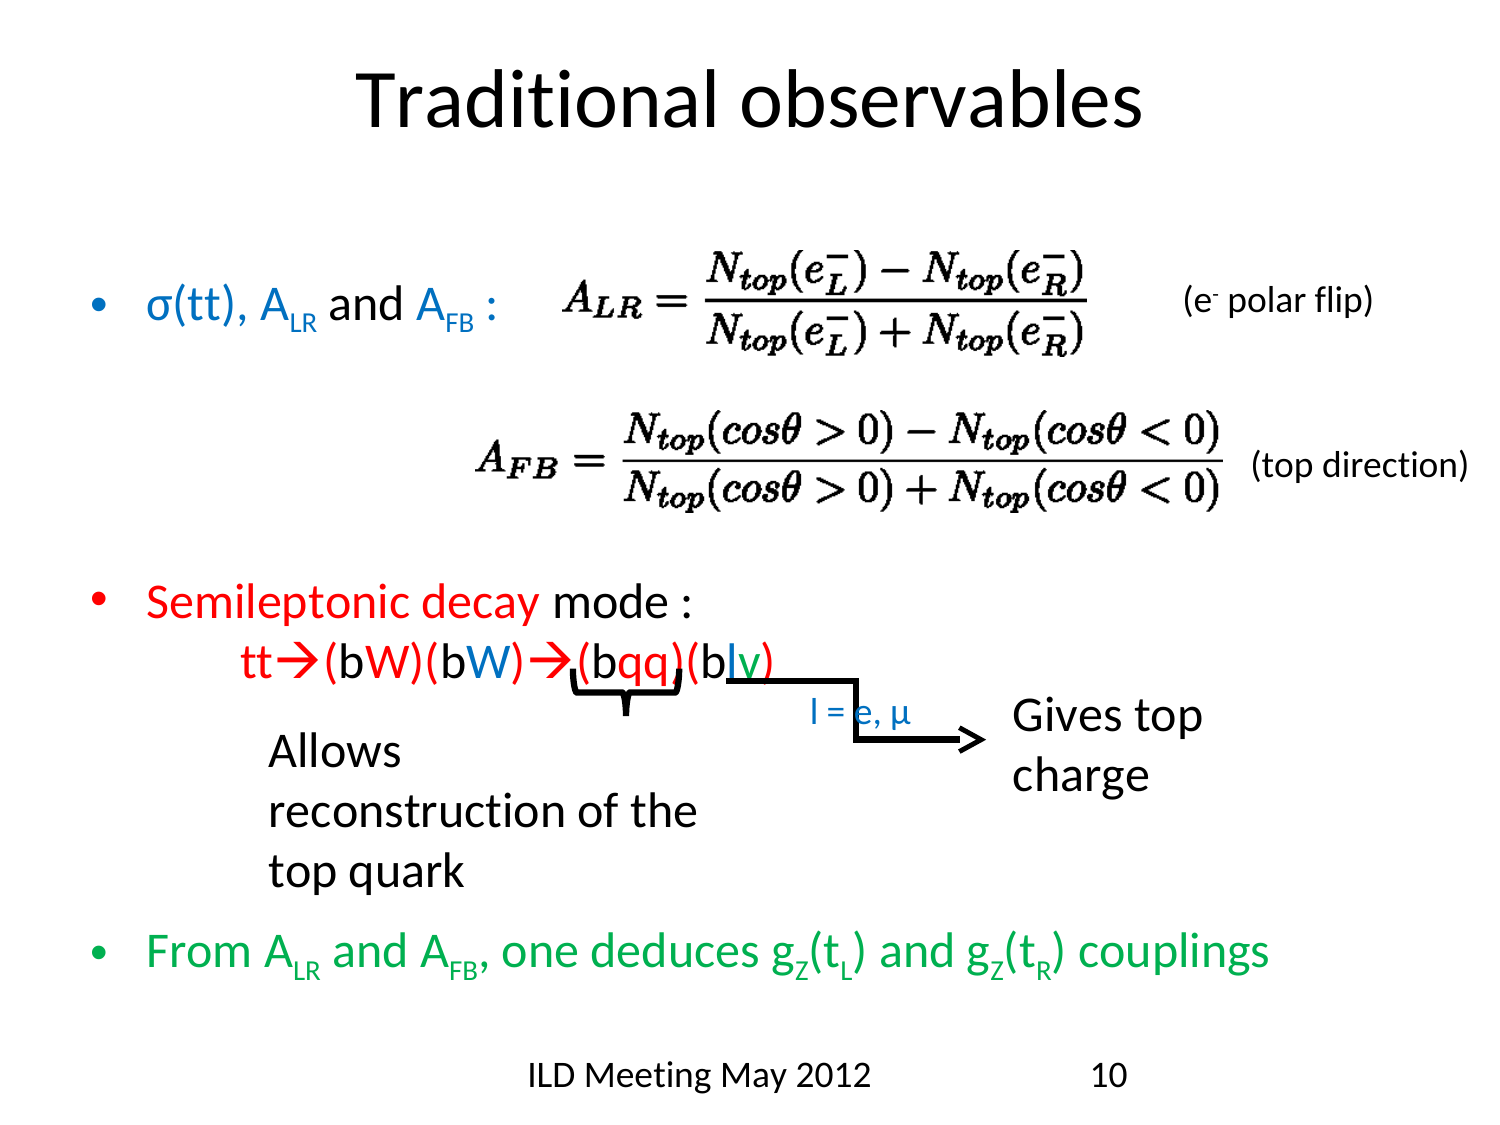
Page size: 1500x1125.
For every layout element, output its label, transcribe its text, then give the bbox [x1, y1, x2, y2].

text_box l = e, µ [795, 679, 926, 740]
title Traditional observables [75, 0, 1426, 188]
text_box Gives top charge [998, 674, 1282, 810]
text_box (e- polar flip) [1167, 267, 1390, 328]
picture [475, 410, 1223, 513]
list σ(tt), ALR and AFB : Semileptonic decay mode : tt(bW)(bW)(bqq)(blv) From ALR and AFB, one deduces gZ(tL) and gZ(tR) couplings [75, 262, 1426, 1067]
text_box (top direction) [1235, 432, 1485, 493]
text_box Allows reconstruction of the top quark [253, 709, 727, 906]
picture [562, 250, 1087, 357]
